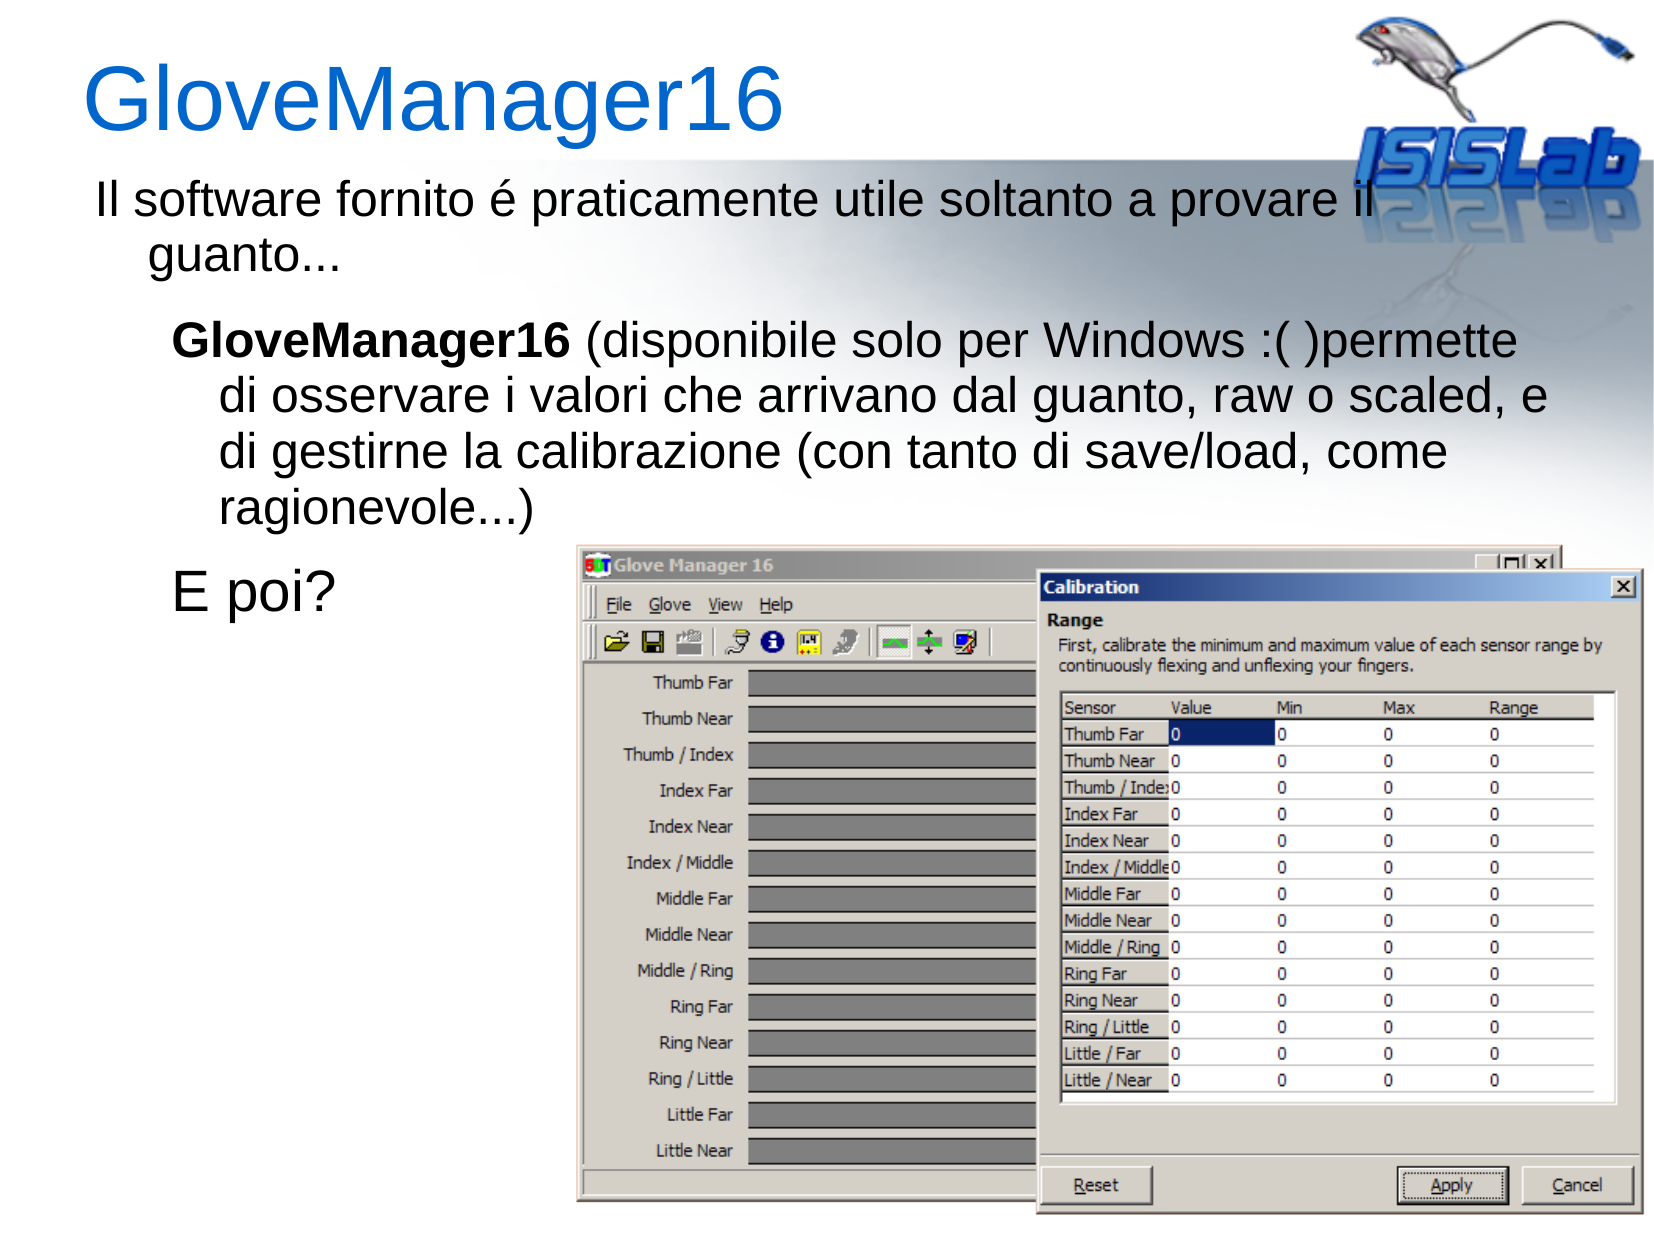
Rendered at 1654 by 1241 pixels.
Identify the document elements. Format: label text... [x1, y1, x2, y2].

list Il software fornito é praticamente utile soltanto a provare il guanto... GloveManager16 (disponibile solo per Windows :( )permette di osservare i valori che arrivano dal guanto, raw o scaled, e di gestirne la calibrazione (con tanto di save/load, come ragionevole...) E poi? [76, 170, 1565, 975]
title GloveManager16 [82, 47, 1571, 150]
picture [0, 0, 1654, 1241]
